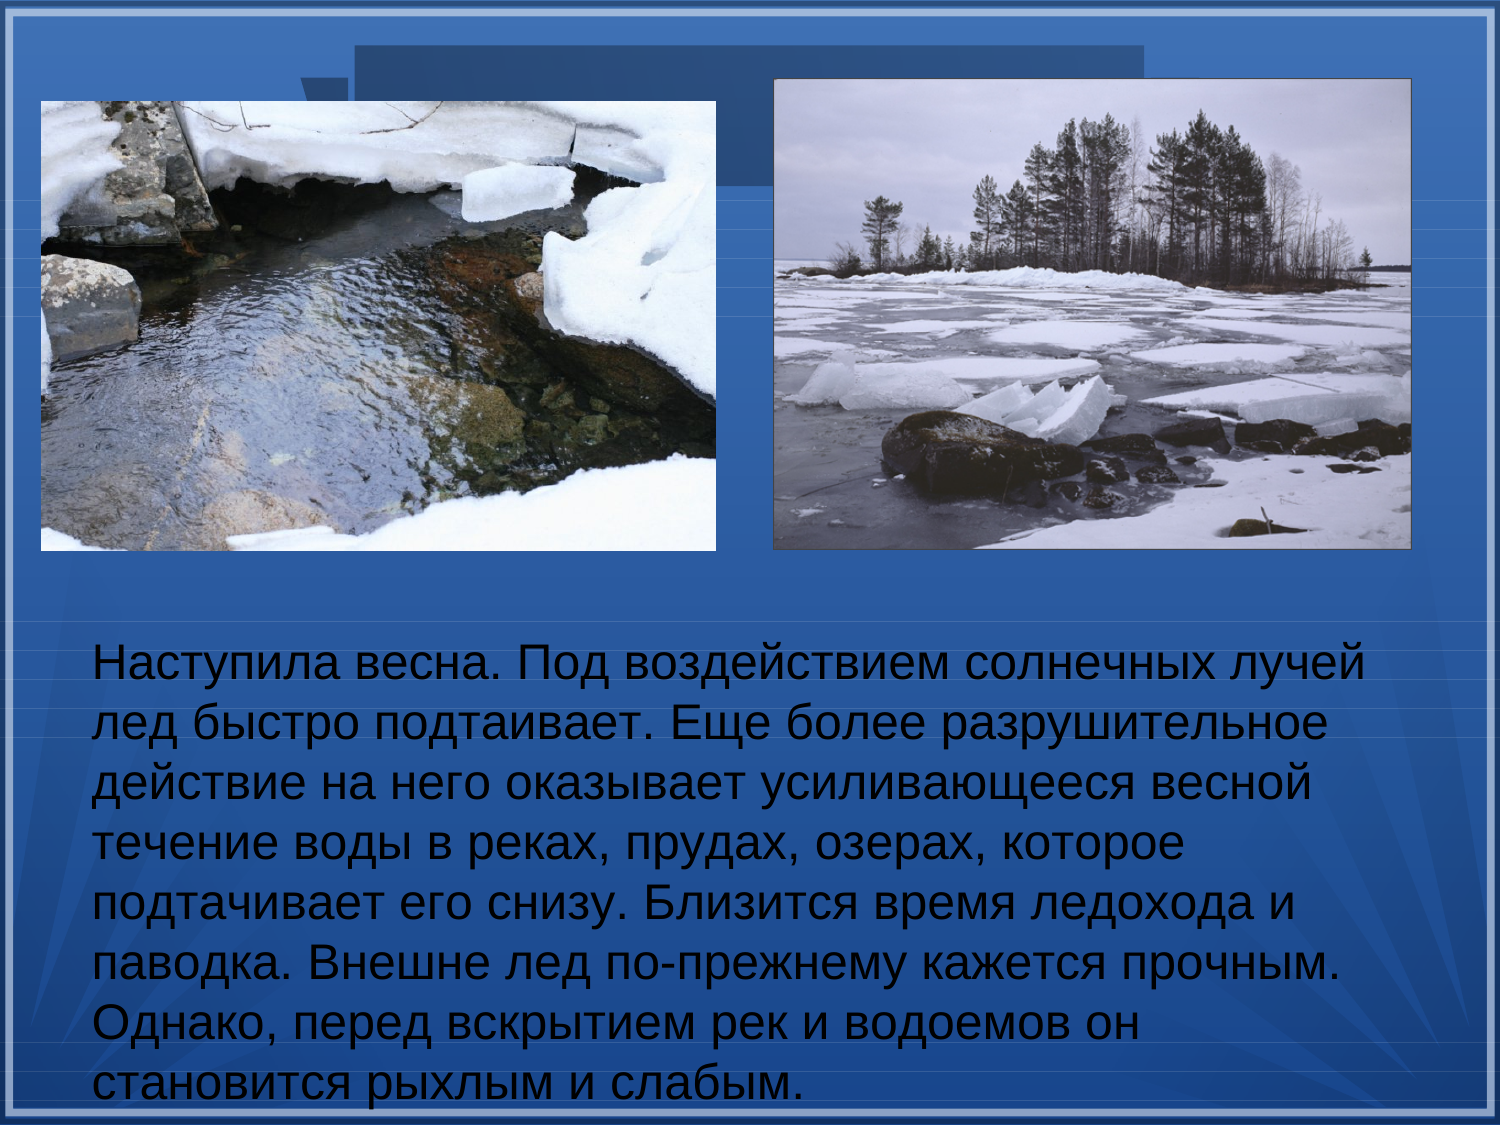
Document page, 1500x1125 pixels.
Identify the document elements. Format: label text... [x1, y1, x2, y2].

text_box Наступила весна. Под воздействием солнечных лучей лед быстро подтаивает. Еще более разрушительное действие на него оказывает усиливающееся весной течение воды в реках, прудах, озерах, которое подтачивает его снизу. Близится время ледохода и паводка. Внешне лед по-прежнему кажется прочным. Однако, перед вскрытием рек и водоемов он становится рыхлым и слабым. [76, 621, 1424, 1125]
picture [773, 78, 1412, 550]
picture [41, 101, 716, 551]
